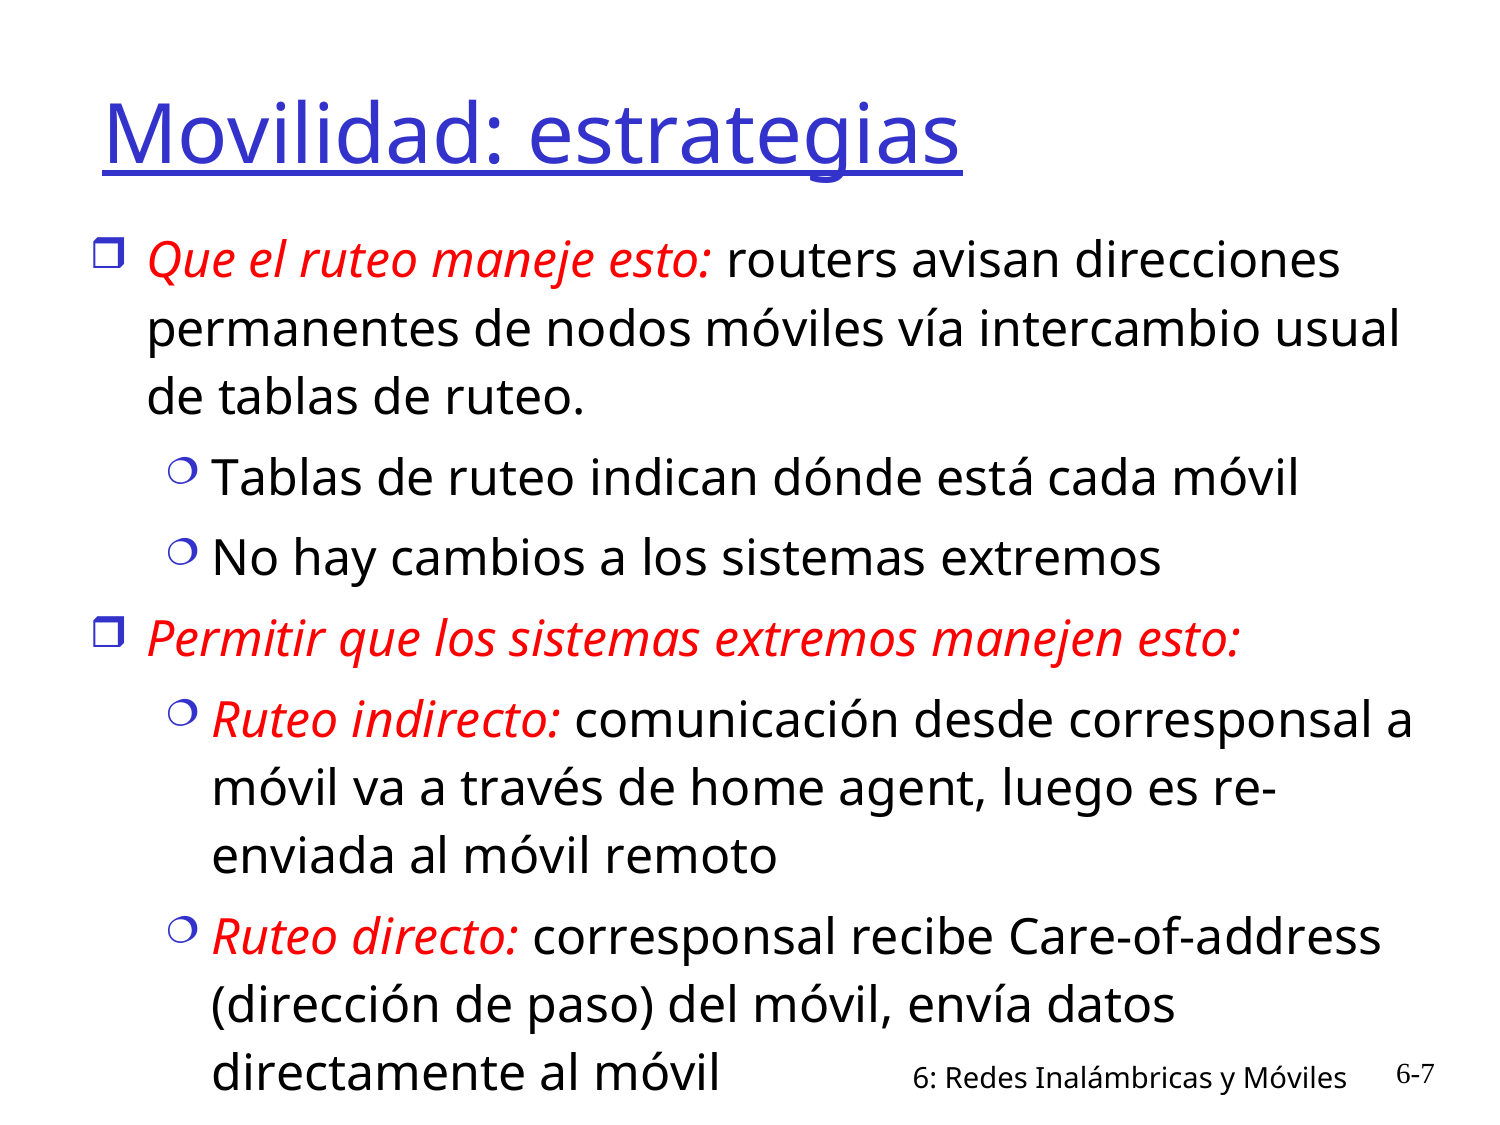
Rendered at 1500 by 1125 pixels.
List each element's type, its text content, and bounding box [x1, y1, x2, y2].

title Movilidad: estrategias [87, 37, 1363, 216]
list Que el ruteo maneje esto: routers avisan direcciones permanentes de nodos móviles vía intercambio usual de tablas de ruteo. Tablas de ruteo indican dónde está cada móvil No hay cambios a los sistemas extremos Permitir que los sistemas extremos manejen esto: Ruteo indirecto: comunicación desde corresponsal a móvil va a través de home agent, luego es re-enviada al móvil remoto Ruteo directo: corresponsal recibe Care-of-address (dirección de paso) del móvil, envía datos directamente al móvil [75, 216, 1439, 993]
